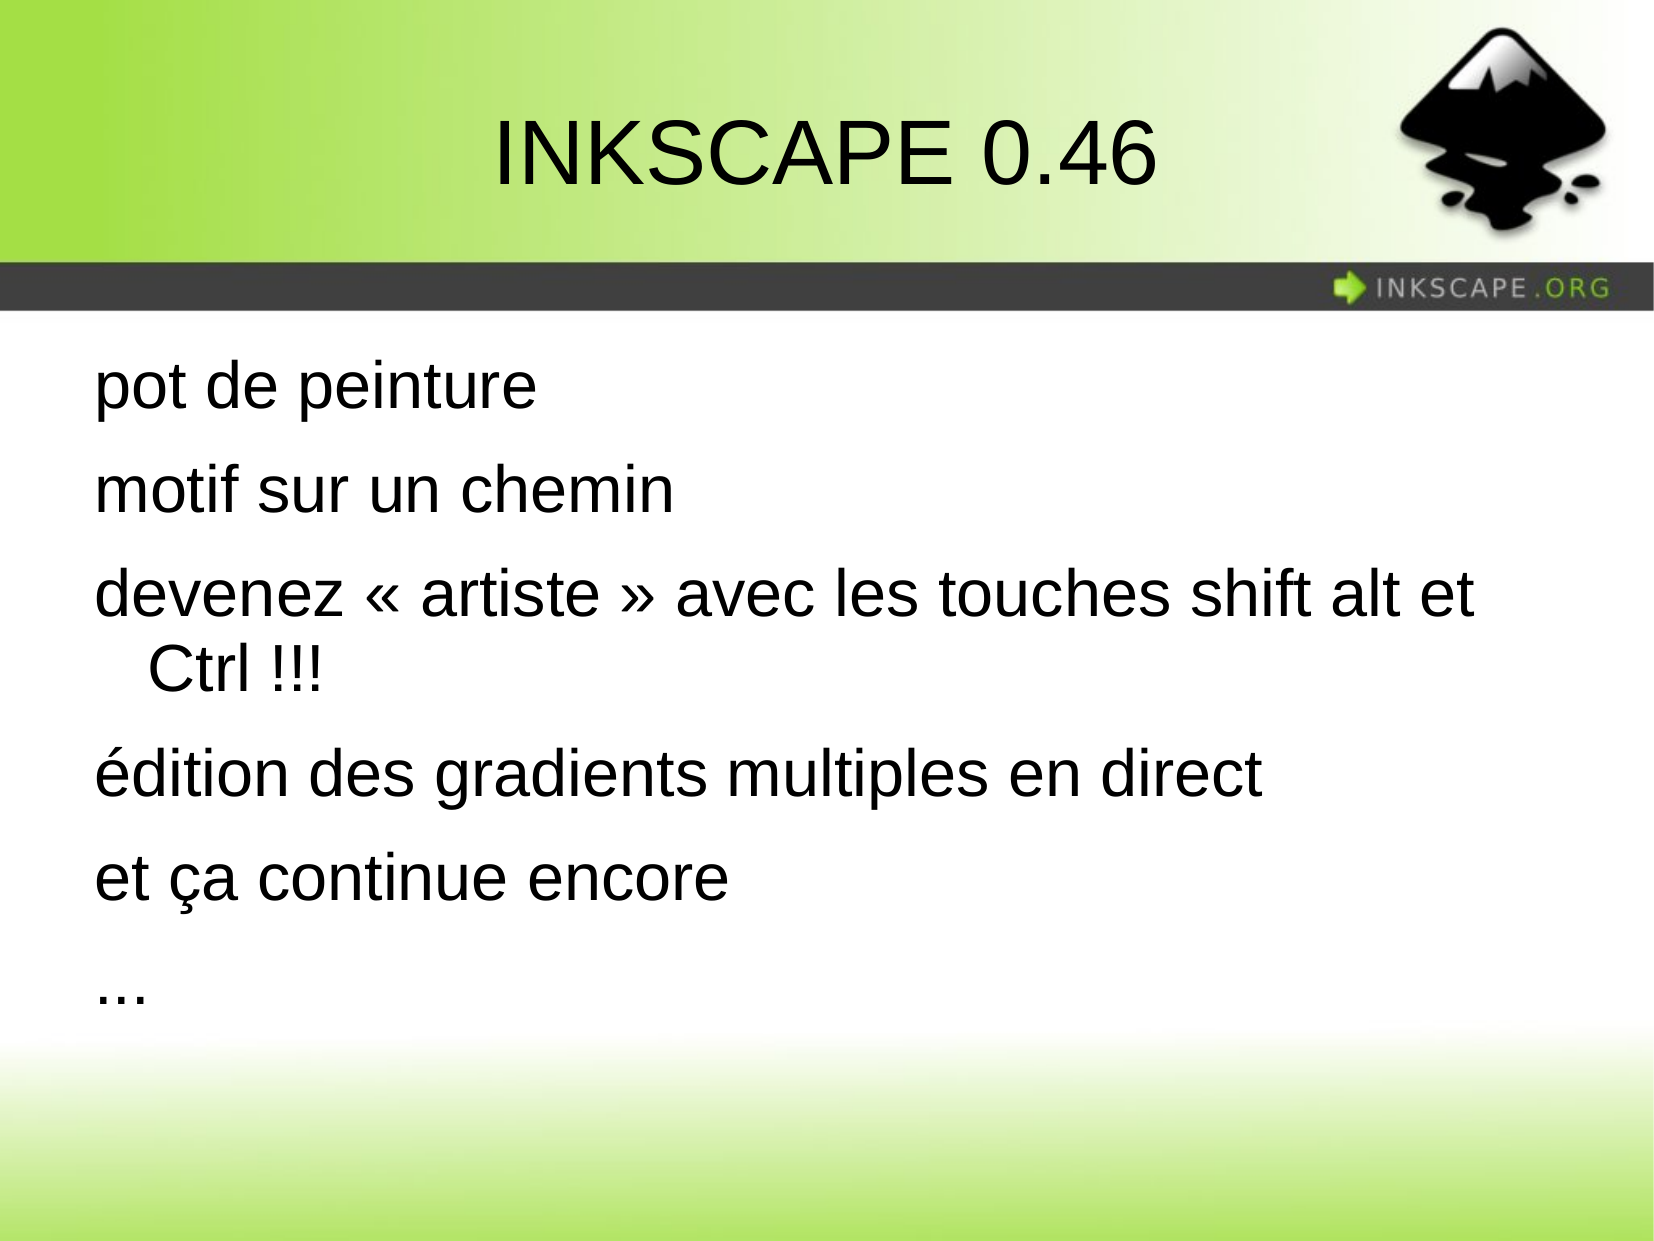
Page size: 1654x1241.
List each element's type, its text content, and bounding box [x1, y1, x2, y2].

picture [0, 0, 1654, 1241]
list pot de peinture motif sur un chemin devenez « artiste » avec les touches shift alt et Ctrl !!! édition des gradients multiples en direct et ça continue encore ... [76, 347, 1565, 1152]
title INKSCAPE 0.46 [82, 49, 1571, 257]
